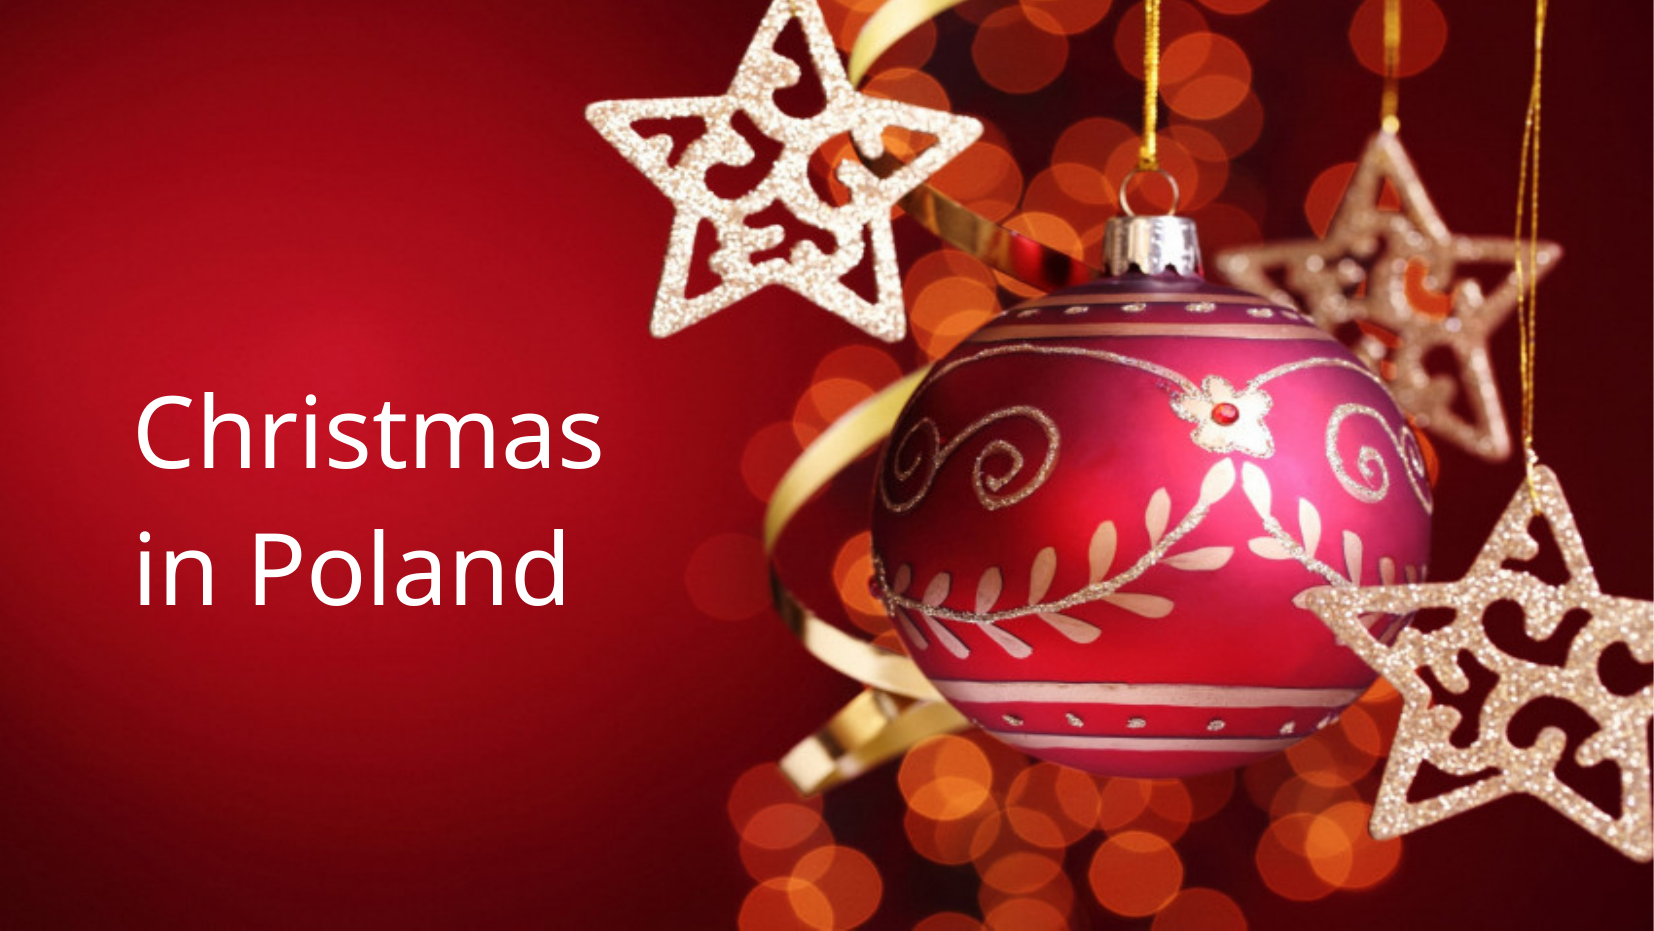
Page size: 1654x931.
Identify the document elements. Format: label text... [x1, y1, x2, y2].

text_box Christmas in Poland [118, 354, 680, 705]
picture [0, 0, 1654, 931]
